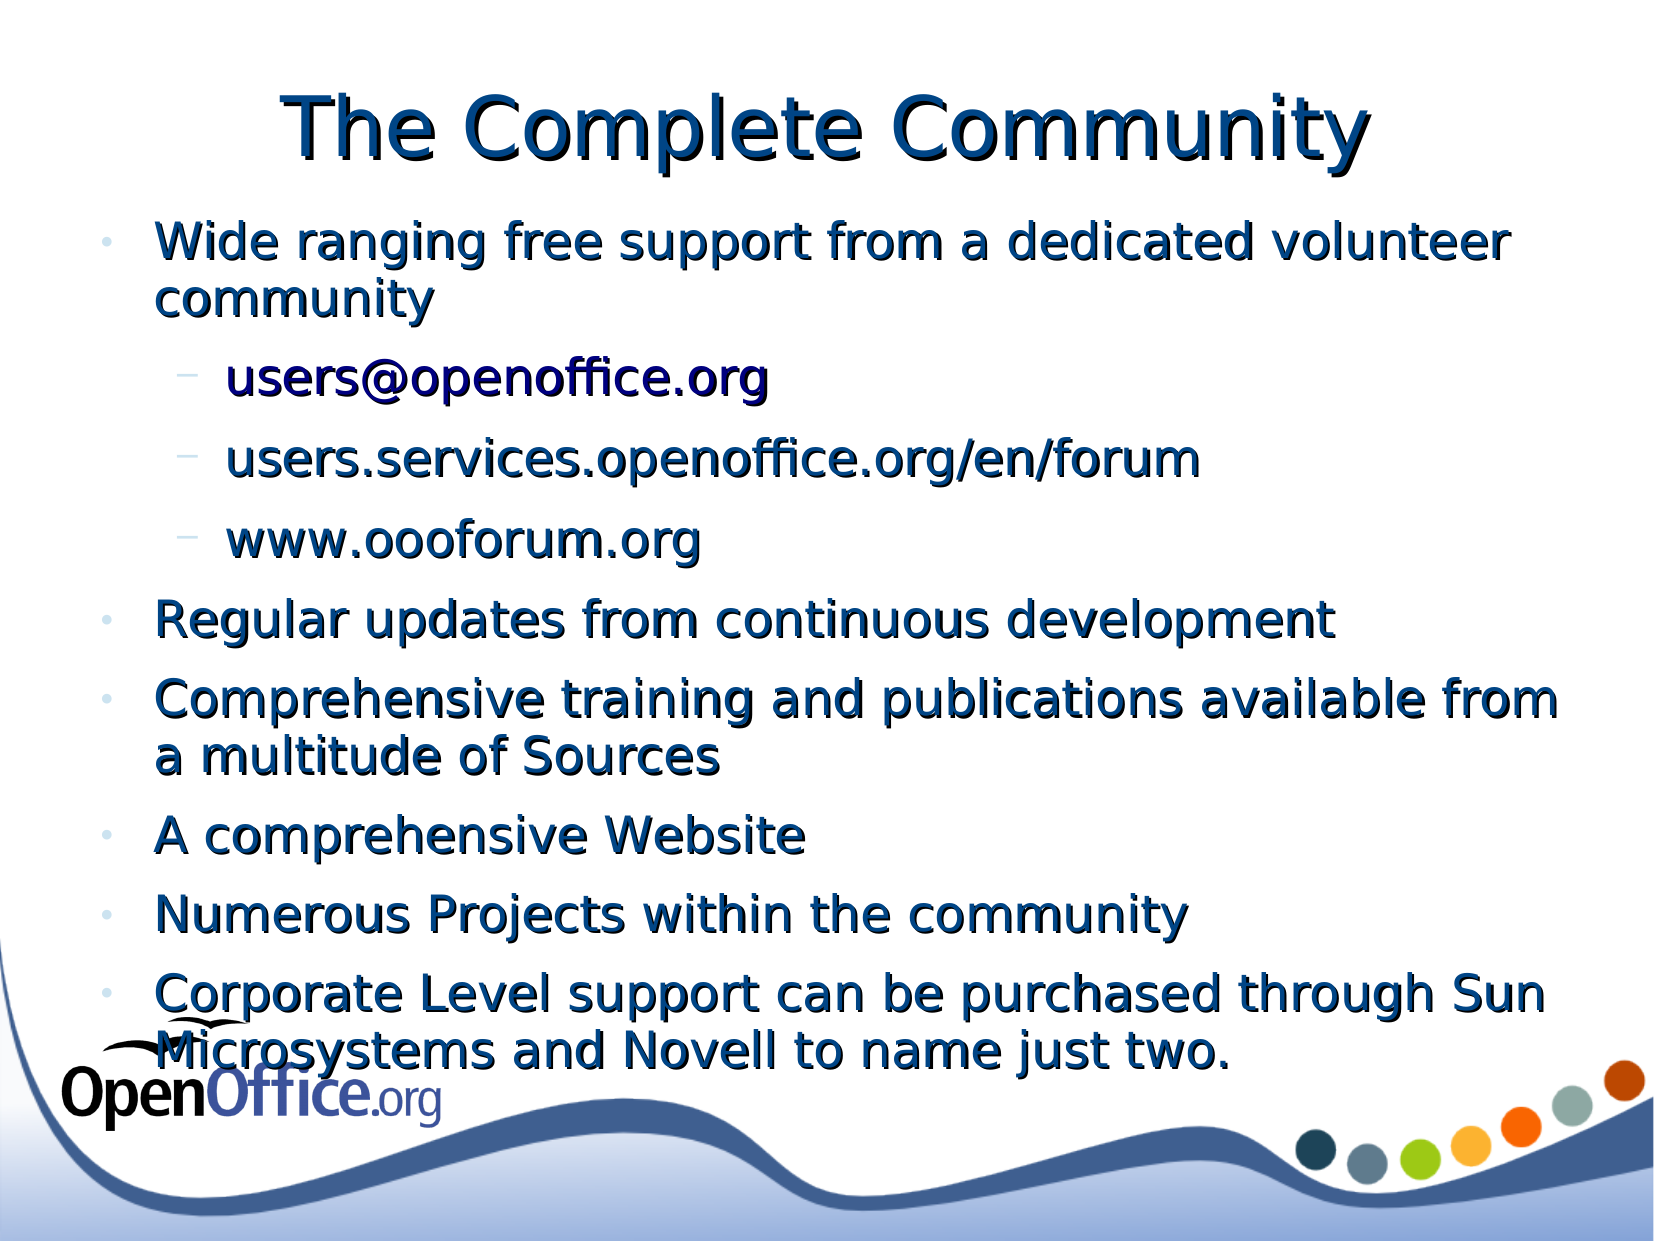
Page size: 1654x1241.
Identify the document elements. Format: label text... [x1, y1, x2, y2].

title The Complete Community [82, 49, 1571, 207]
picture [0, 938, 1654, 1241]
list Wide ranging free support from a dedicated volunteer community users@openoffice.org users.services.openoffice.org/en/forum www.oooforum.org Regular updates from continuous development Comprehensive training and publications available from a multitude of Sources A comprehensive Website Numerous Projects within the community Corporate Level support can be purchased through Sun Microsystems and Novell to name just two. [82, 212, 1571, 1081]
